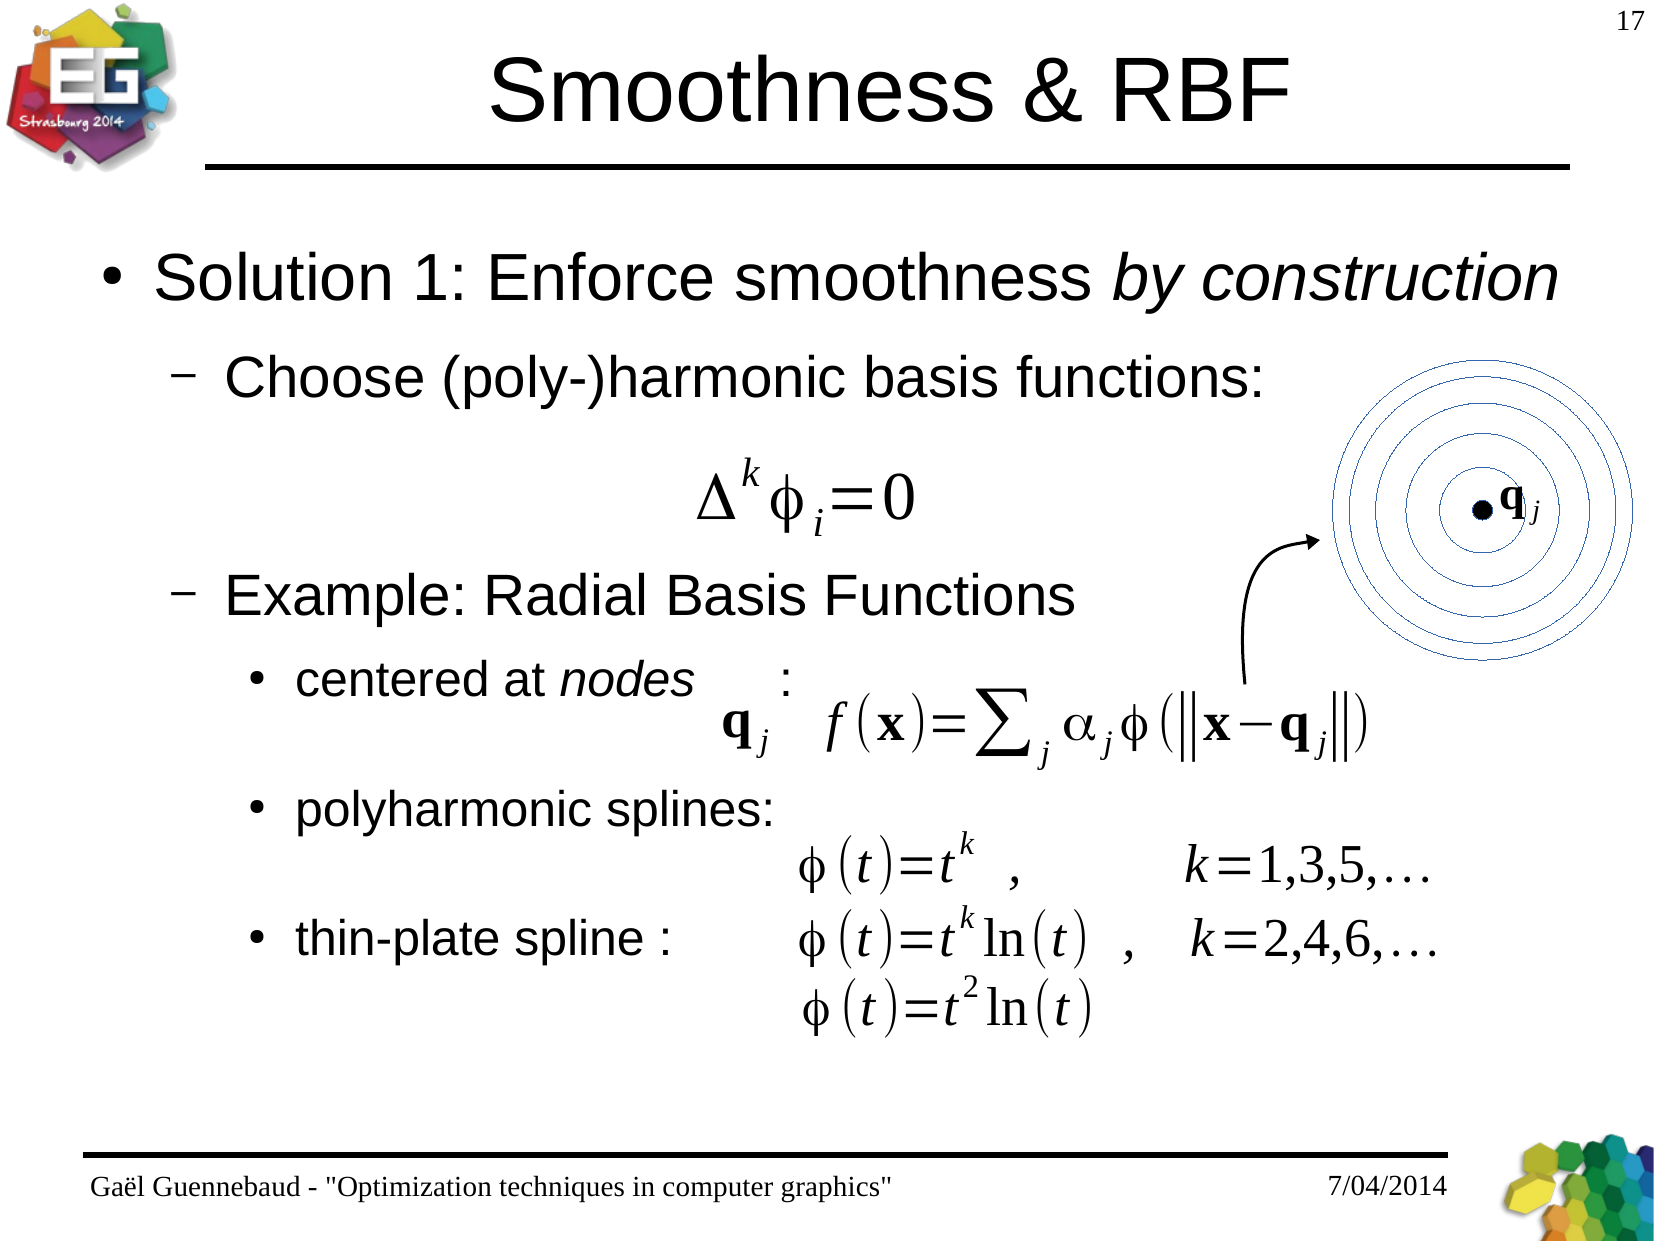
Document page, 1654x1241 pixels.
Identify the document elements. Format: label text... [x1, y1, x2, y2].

text_box [1472, 500, 1492, 521]
chart [791, 825, 1441, 898]
chart [1492, 467, 1547, 526]
chart [687, 449, 924, 546]
chart [817, 684, 1378, 771]
picture [0, 0, 180, 180]
list Solution 1: Enforce smoothness by construction Choose (poly-)harmonic basis functions: Example: Radial Basis Functions centered at nodes : polyharmonic splines: thin-plate spline : [82, 240, 1571, 1126]
title Smoothness & RBF [210, 31, 1571, 148]
picture [1499, 1128, 1654, 1241]
chart [715, 688, 777, 758]
chart [791, 899, 1447, 1041]
